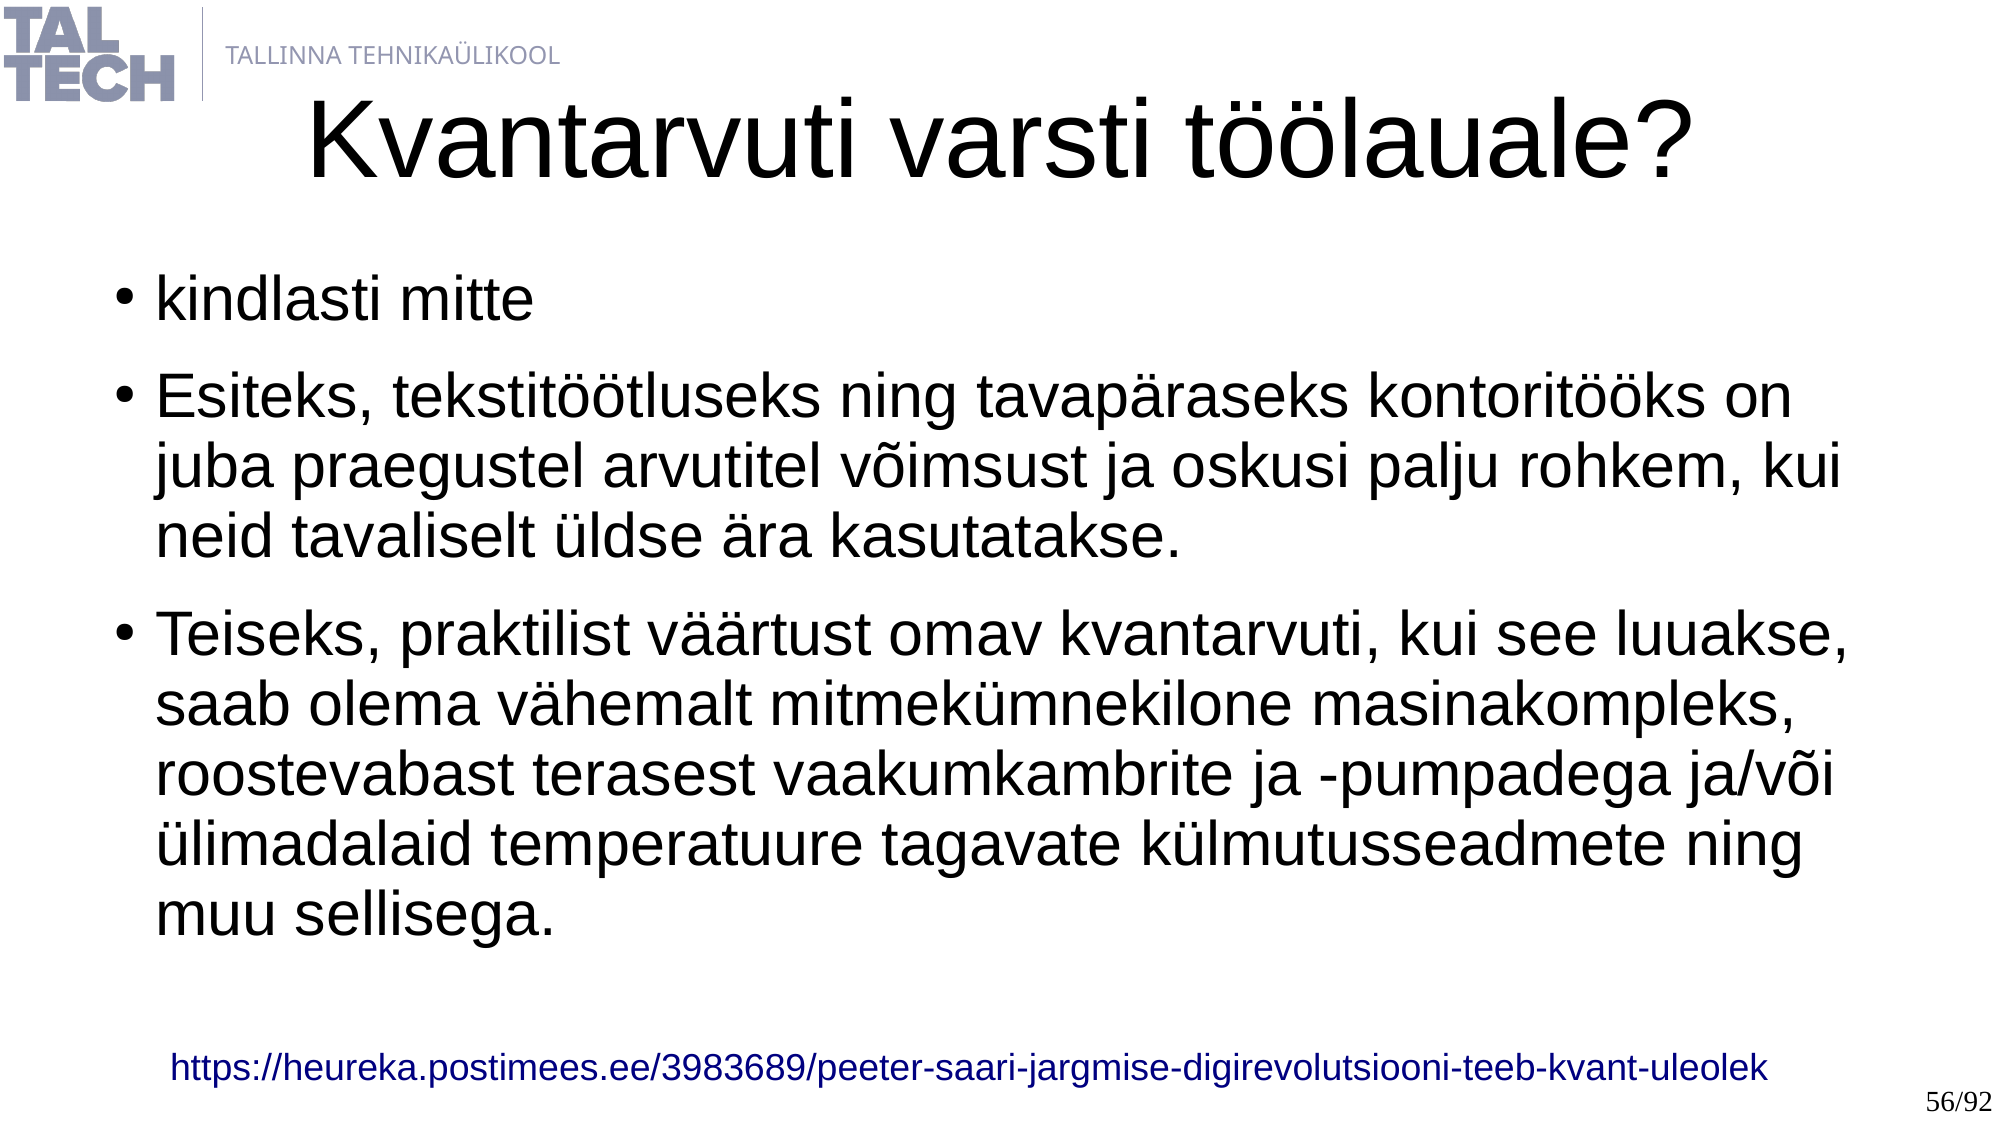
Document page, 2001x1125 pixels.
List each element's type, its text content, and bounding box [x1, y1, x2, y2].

list kindlasti mitte Esiteks, tekstitöötluseks ning tavapäraseks kontoritööks on juba praegustel arvutitel võimsust ja oskusi palju rohkem, kui neid tavaliselt üldse ära kasutatakse. Teiseks, praktilist väärtust omav kvantarvuti, kui see luuakse, saab olema vähemalt mitmekümnekilone masinakompleks, roostevabast terasest vaakumkambrite ja -pumpadega ja/või ülimadalaid temperatuure tagavate külmutusseadmete ning muu sellisega. [99, 263, 1901, 957]
text_box https://heureka.postimees.ee/3983689/peeter-saari-jargmise-digirevolutsiooni-teeb-kvant-uleolek [155, 1039, 1784, 1097]
title Kvantarvuti varsti töölauale? [99, 44, 1901, 233]
picture [0, 0, 178, 107]
